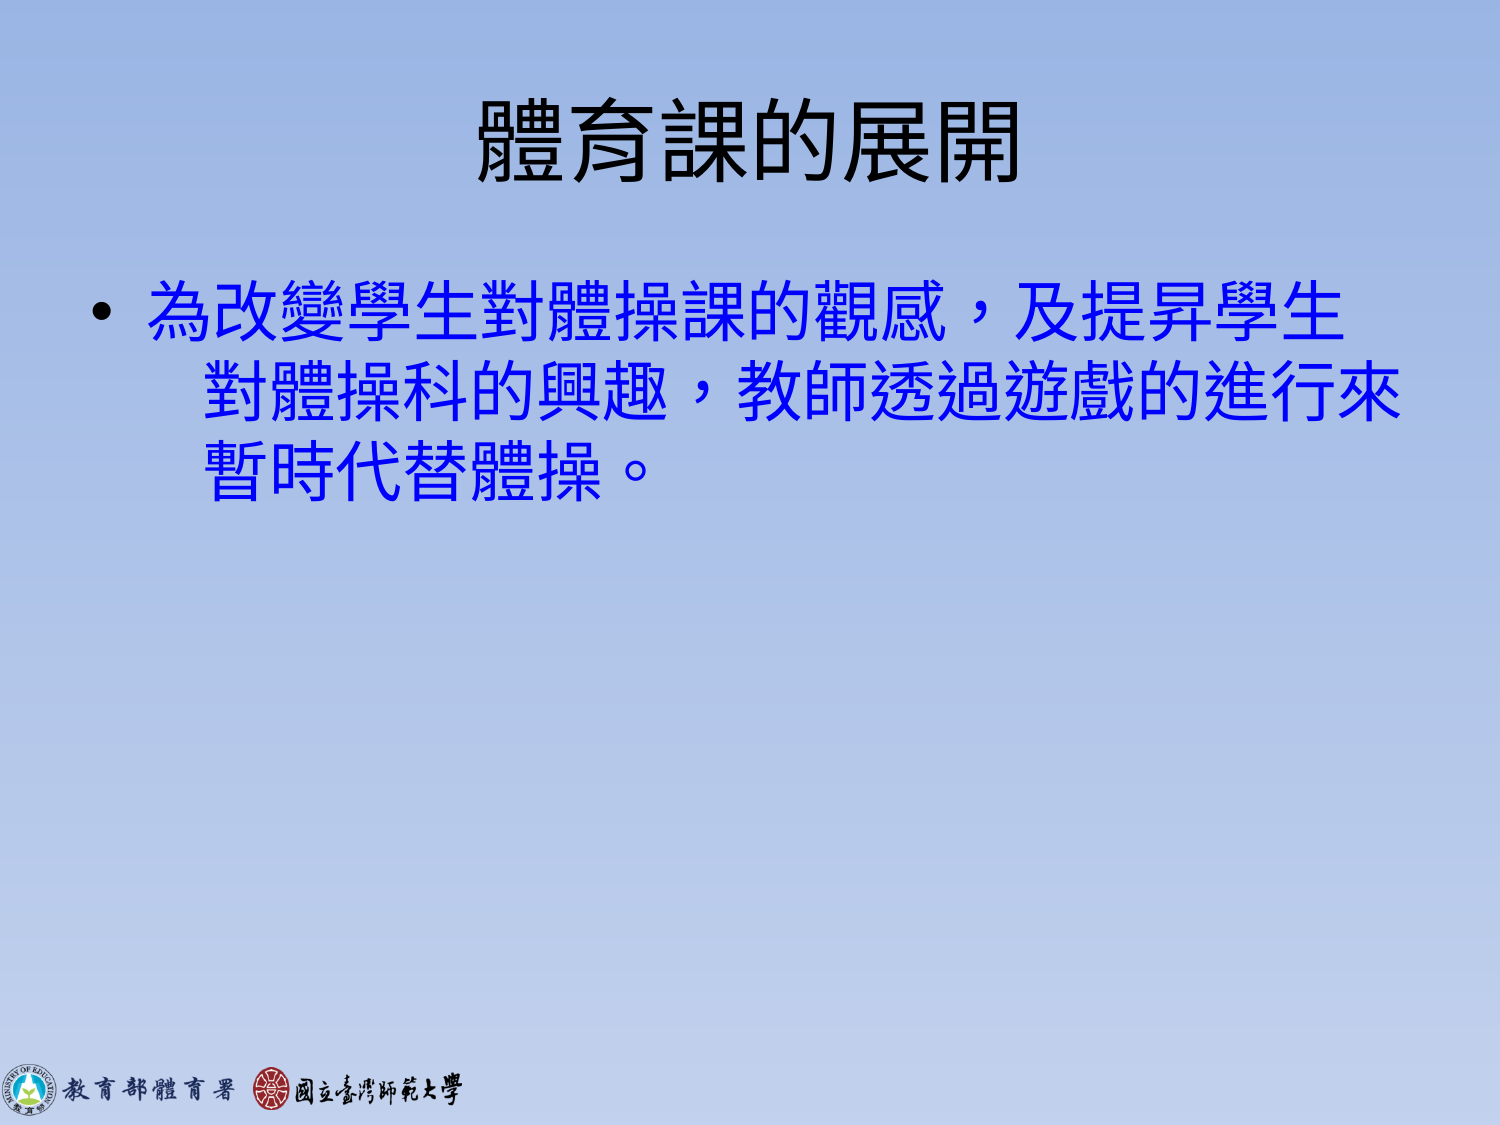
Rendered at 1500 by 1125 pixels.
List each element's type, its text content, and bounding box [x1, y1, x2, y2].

list 為改變學生對體操課的觀感，及提昇學生對體操科的興趣，教師透過遊戲的進行來暫時代替體操。 [75, 262, 1426, 1005]
title 體育課的展開 [75, 45, 1426, 233]
